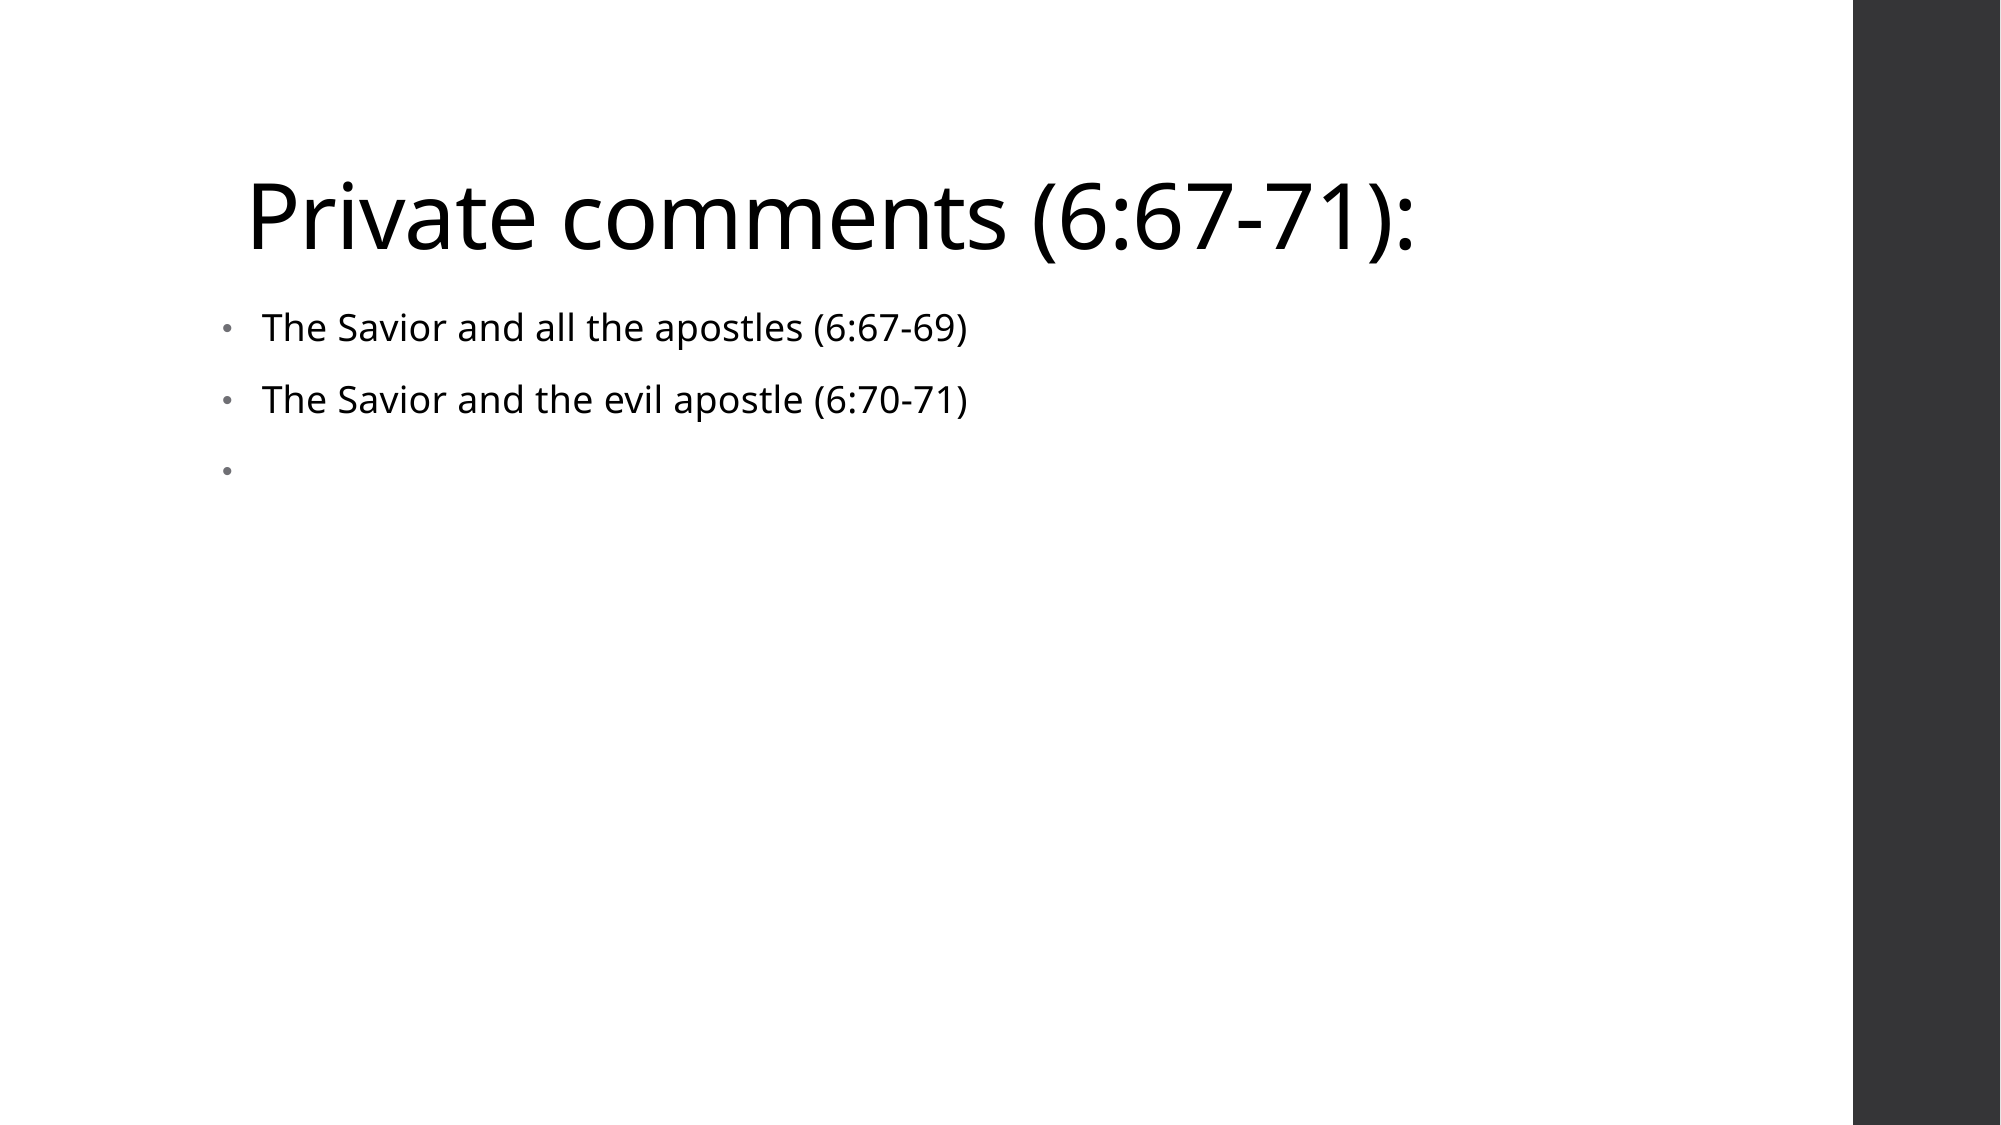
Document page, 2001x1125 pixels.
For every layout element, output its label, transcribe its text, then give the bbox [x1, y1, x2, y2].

list The Savior and all the apostles (6:67-69) The Savior and the evil apostle (6:70-71) [206, 299, 1617, 1014]
title Private comments (6:67-71): [206, 60, 1797, 278]
